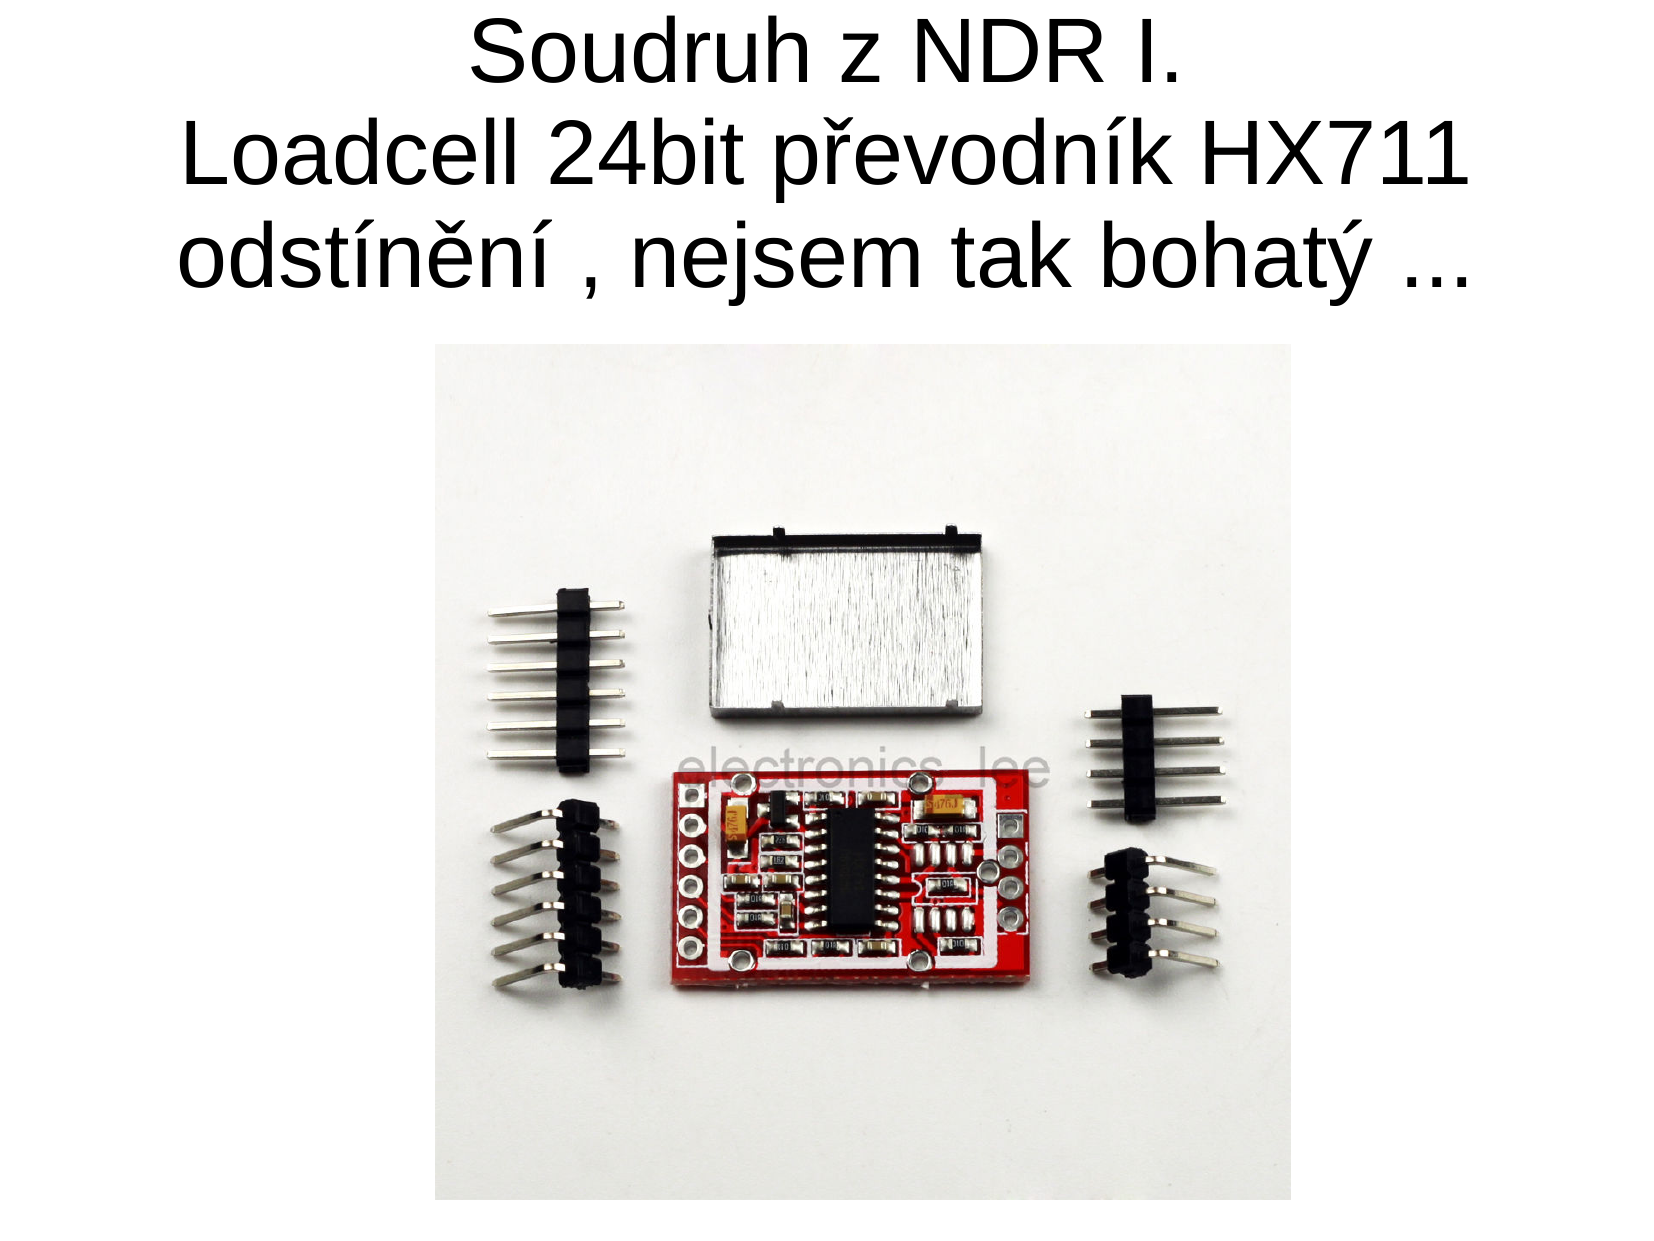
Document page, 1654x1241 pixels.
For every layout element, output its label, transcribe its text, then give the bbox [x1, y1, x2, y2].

title Soudruh z NDR I. Loadcell 24bit převodník HX711 odstínění , nejsem tak bohatý ... [82, 0, 1571, 307]
picture [435, 344, 1291, 1201]
